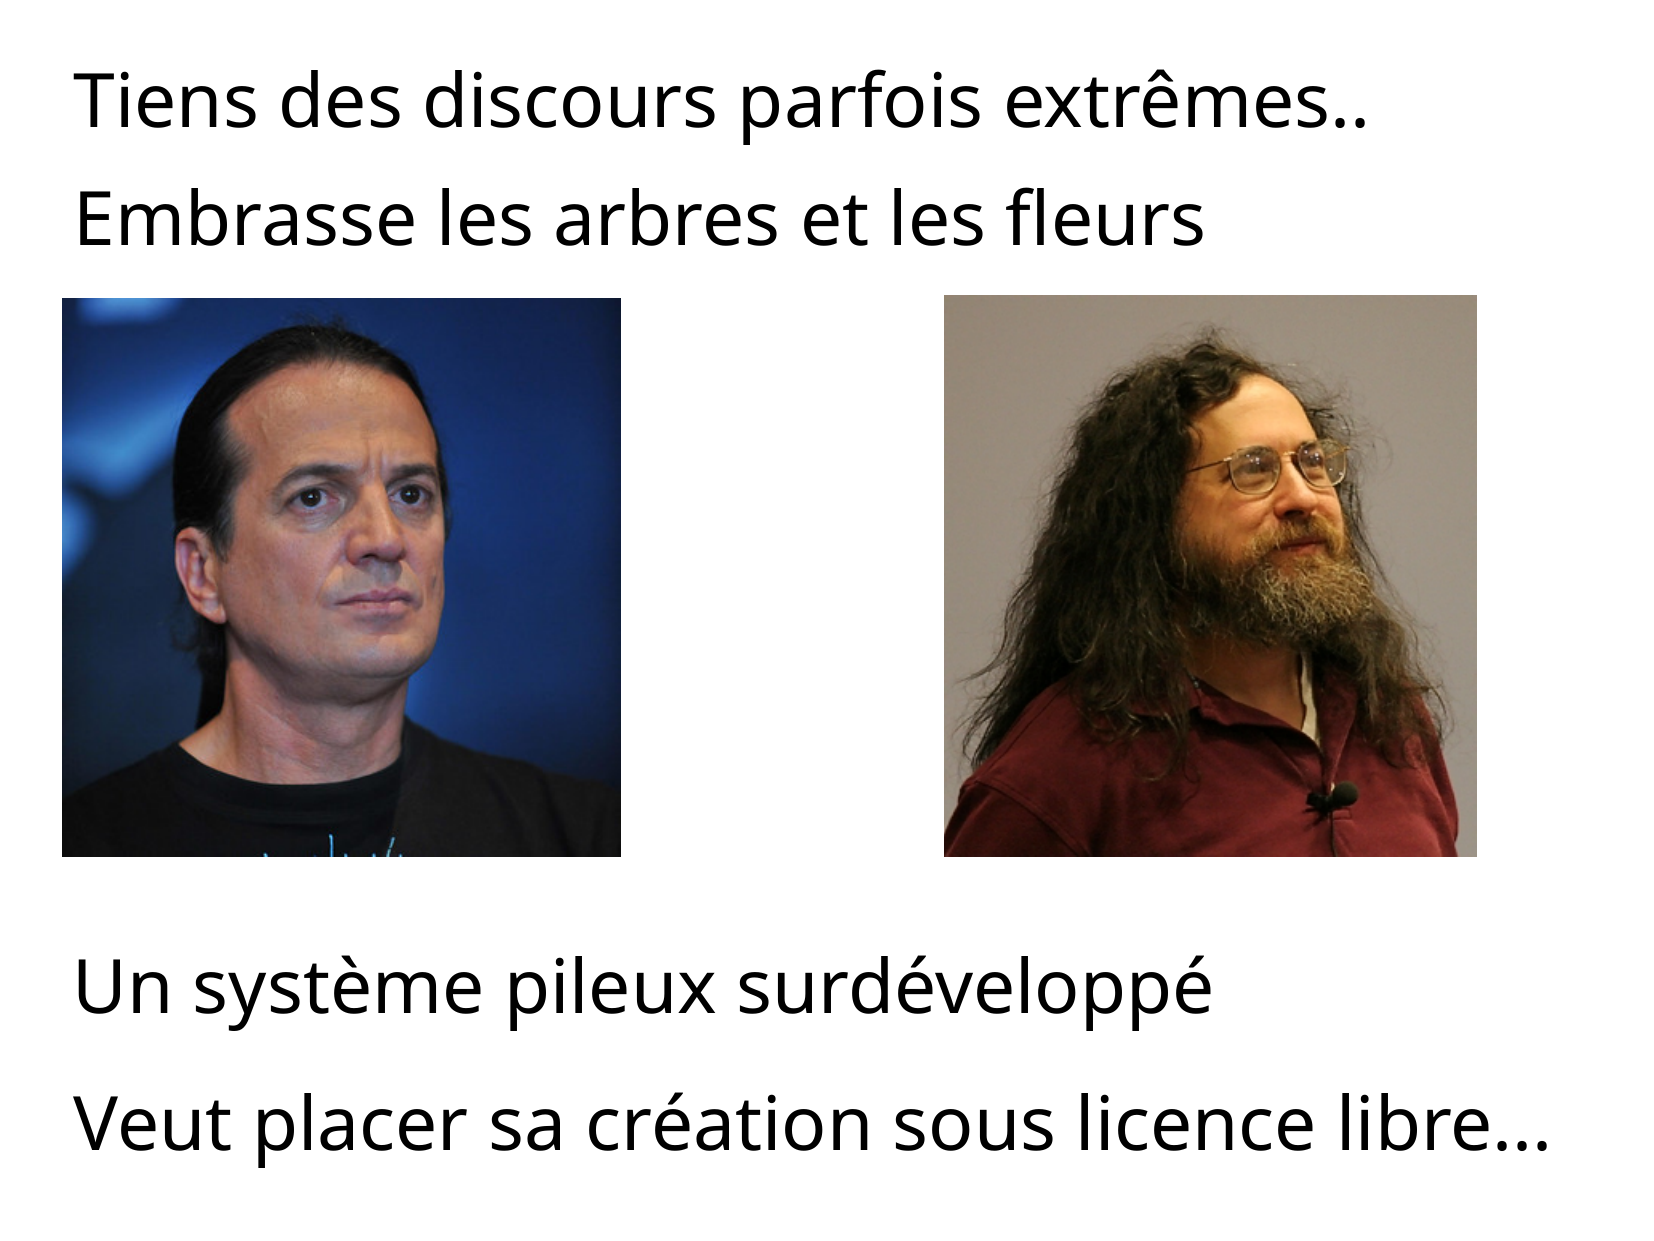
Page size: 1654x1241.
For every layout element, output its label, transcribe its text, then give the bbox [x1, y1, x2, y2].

picture [62, 298, 621, 857]
text_box Un système pileux surdéveloppé [57, 925, 1081, 1034]
picture [944, 295, 1477, 857]
text_box Veut placer sa création sous licence libre... [59, 1062, 1424, 1171]
text_box Embrasse les arbres et les fleurs [59, 157, 1094, 266]
text_box Tiens des discours parfois extrêmes.. [59, 39, 1234, 148]
